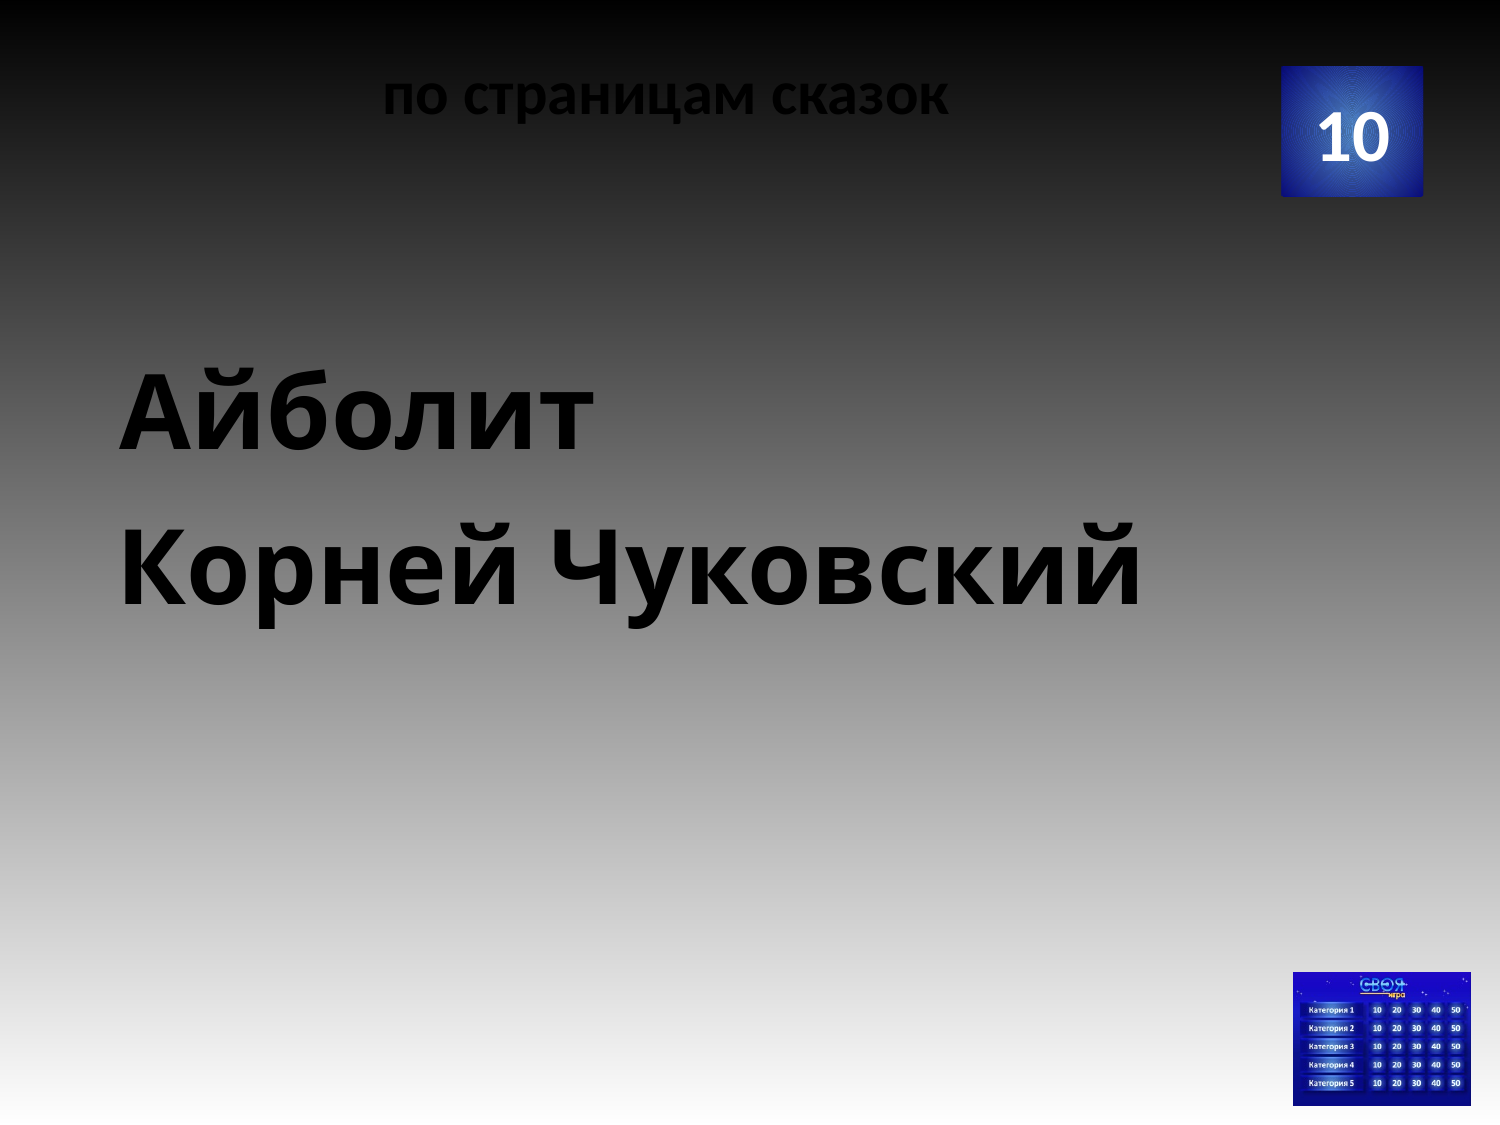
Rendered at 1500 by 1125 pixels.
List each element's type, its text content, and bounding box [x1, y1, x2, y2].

list Айболит Корней Чуковский [75, 338, 1425, 1000]
text_box 10 [1281, 66, 1424, 197]
title по страницам сказок [75, 45, 1258, 233]
picture [1293, 972, 1471, 1106]
